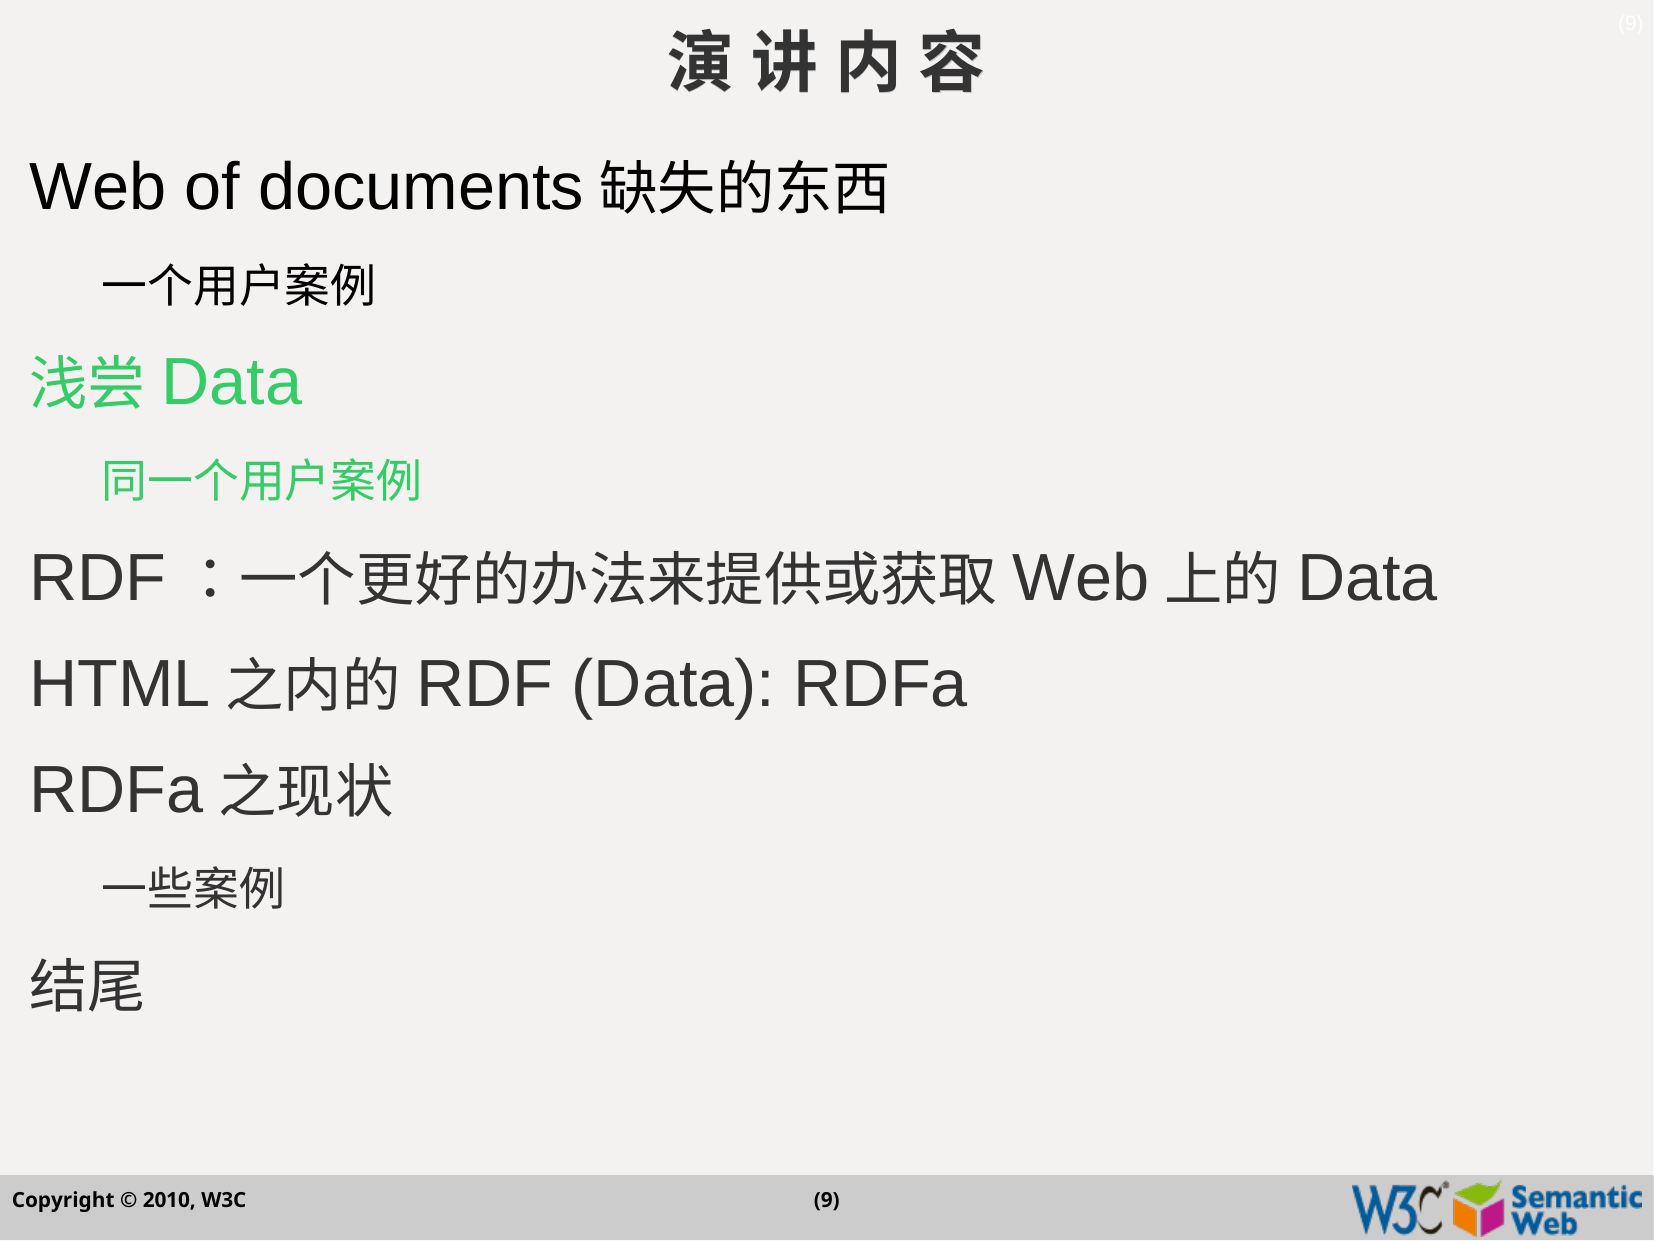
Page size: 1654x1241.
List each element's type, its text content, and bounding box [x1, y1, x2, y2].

list Web of documents缺失的东西 一个用户案例 浅尝Data 同一个用户案例 RDF：一个更好的办法来提供或获取Web上的Data HTML之内的RDF (Data): RDFa RDFa之现状 一些案例 结尾 [29, 147, 1624, 1119]
title 演 讲 内 容 [0, 0, 1654, 119]
picture [1352, 1178, 1642, 1237]
